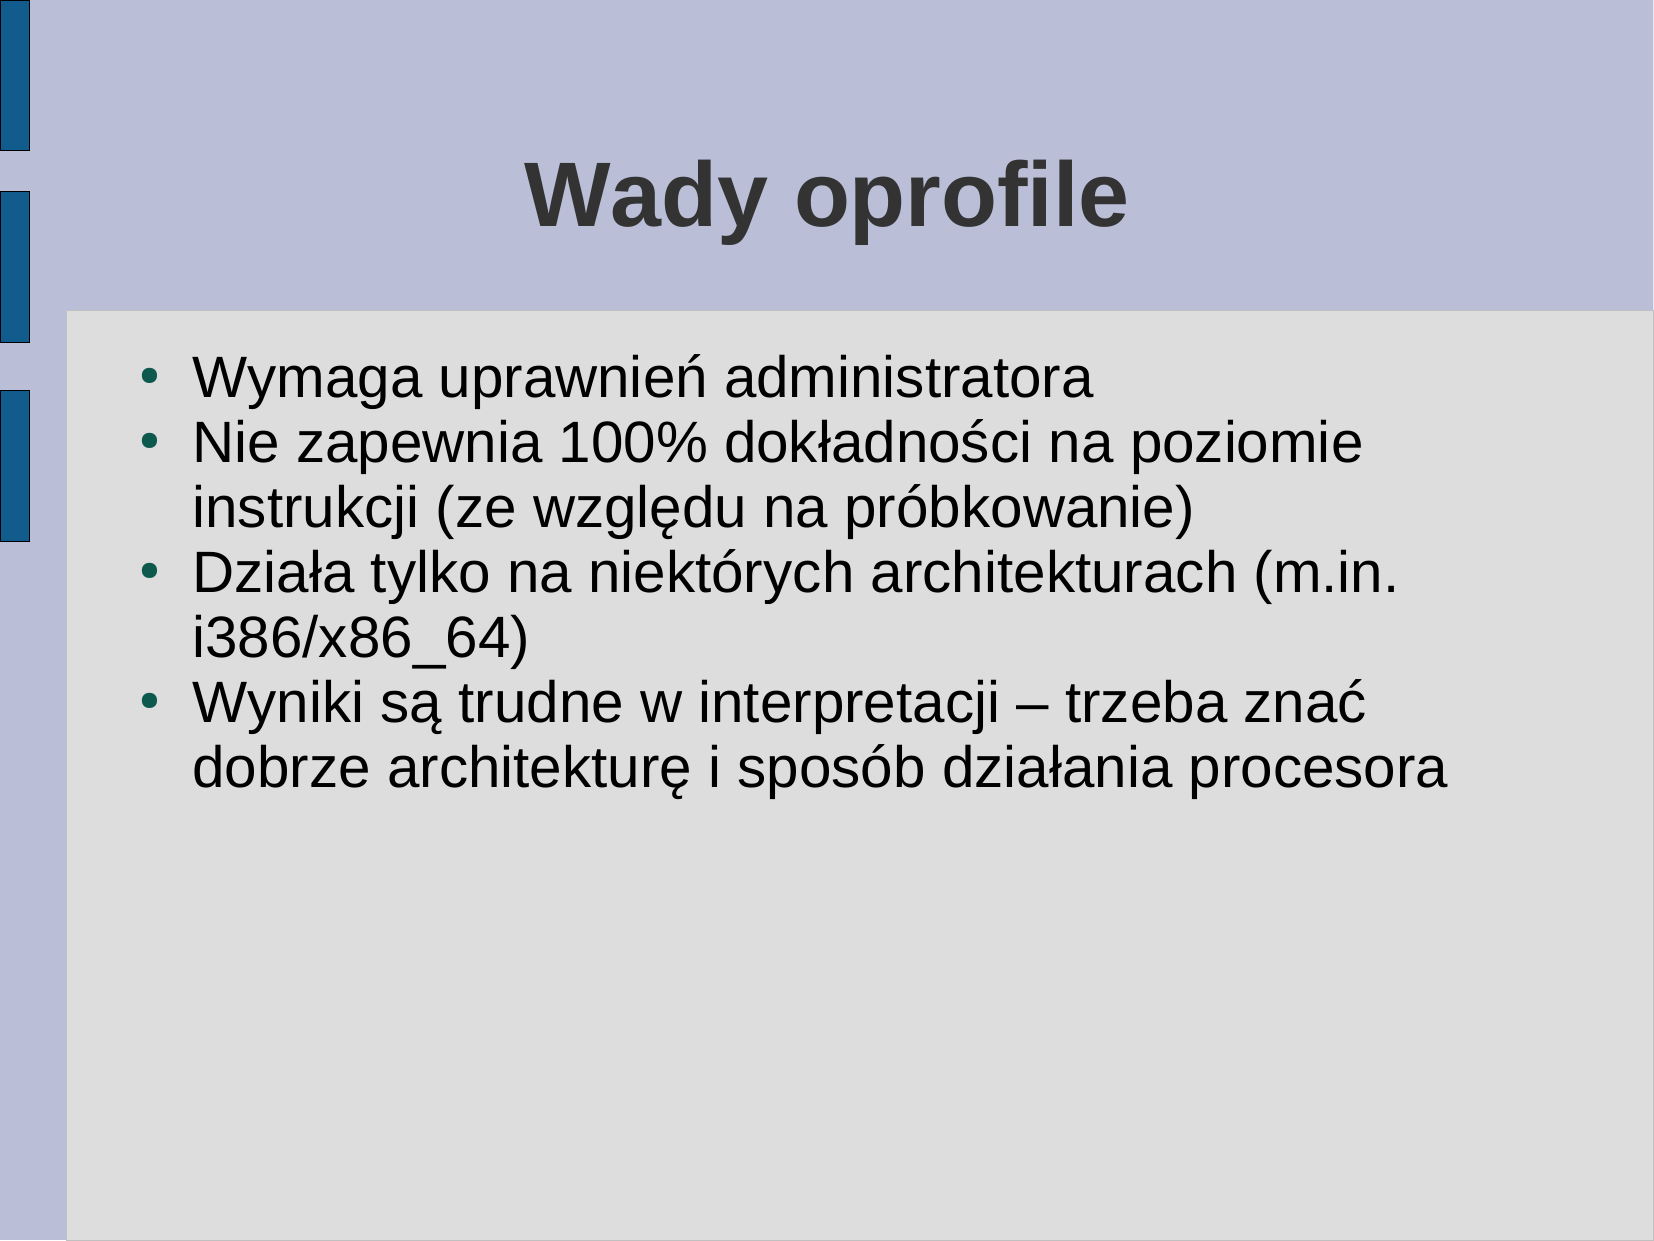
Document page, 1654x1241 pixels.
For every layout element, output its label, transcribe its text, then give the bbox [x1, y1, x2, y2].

title Wady oprofile [121, 91, 1534, 299]
list Wymaga uprawnień administratora Nie zapewnia 100% dokładności na poziomie instrukcji (ze względu na próbkowanie) Działa tylko na niektórych architekturach (m.in. i386/x86_64) Wyniki są trudne w interpretacji – trzeba znać dobrze architekturę i sposób działania procesora [121, 344, 1534, 1127]
